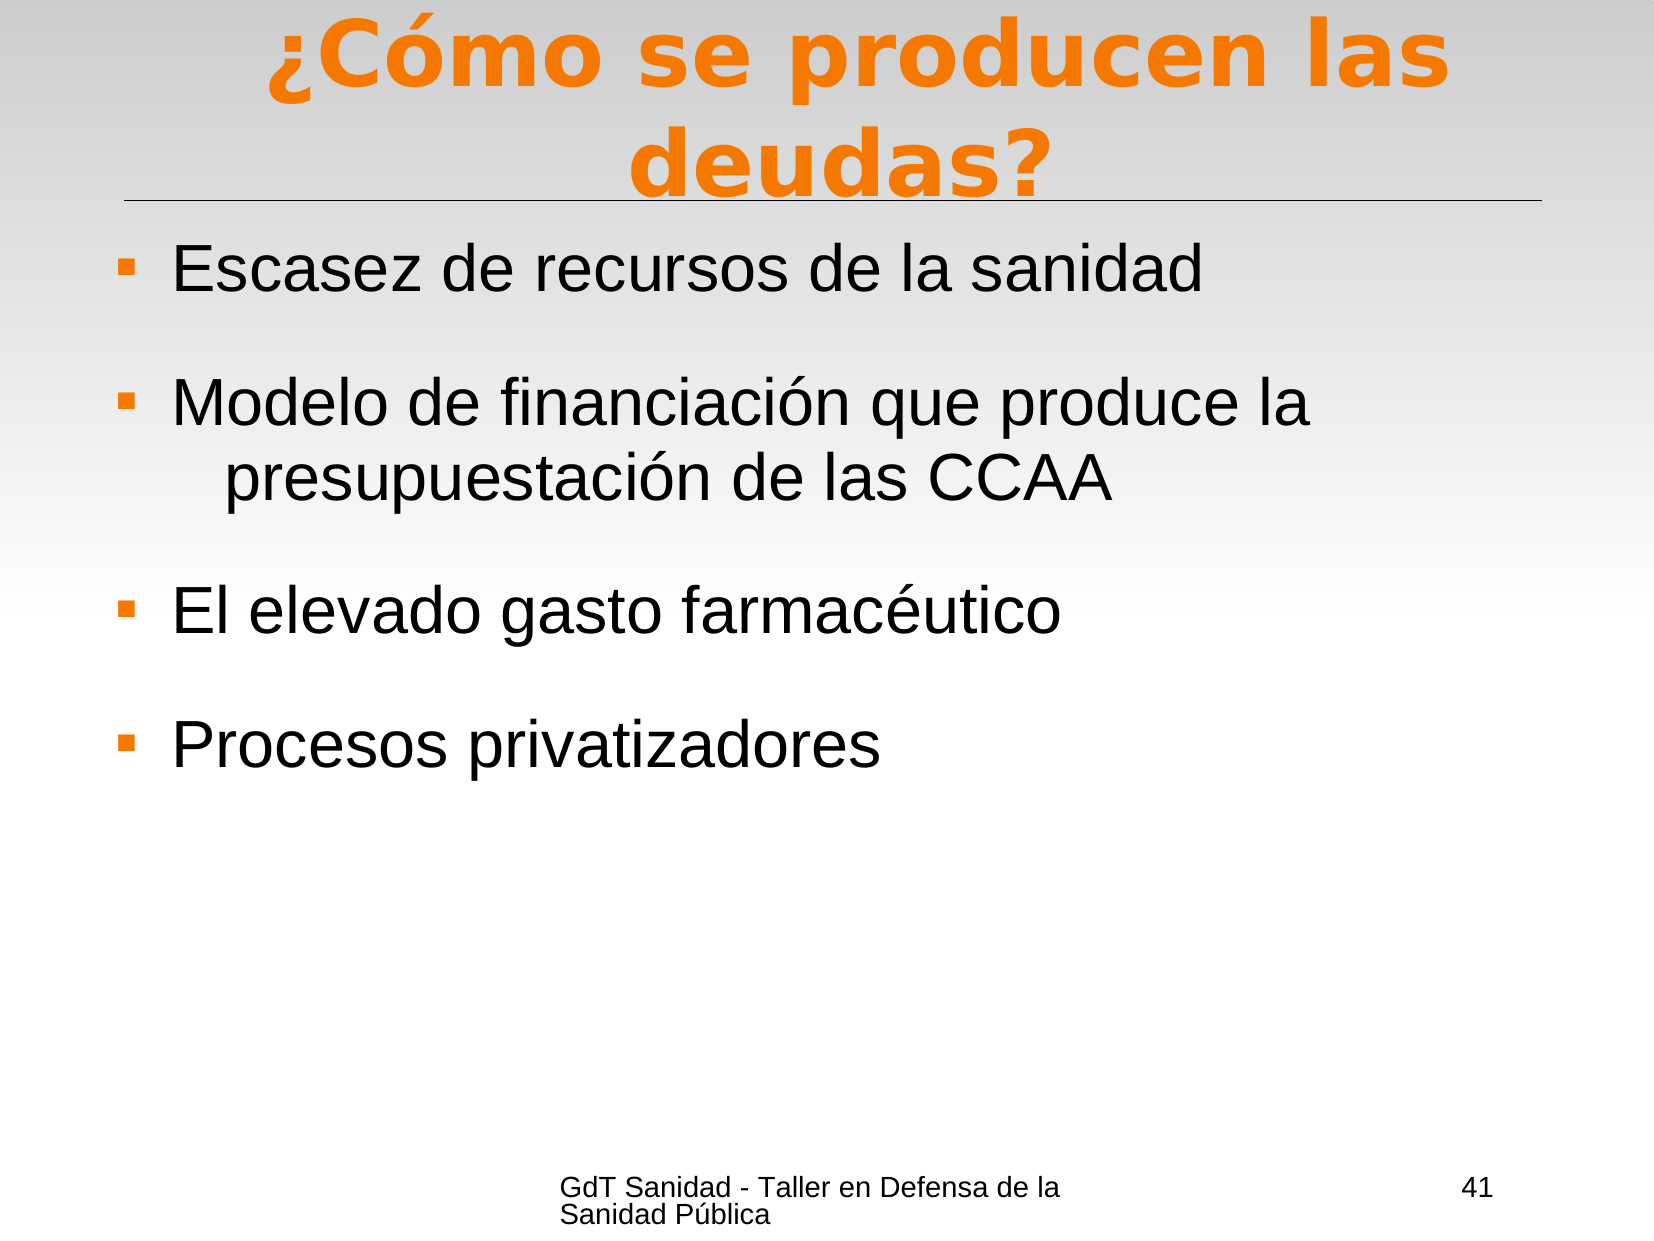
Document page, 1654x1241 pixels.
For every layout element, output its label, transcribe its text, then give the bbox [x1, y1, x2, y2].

list Escasez de recursos de la sanidad Modelo de financiación que produce la presupuestación de las CCAA El elevado gasto farmacéutico Procesos privatizadores [82, 231, 1571, 1050]
title ¿Cómo se producen las deudas? [59, 0, 1625, 215]
